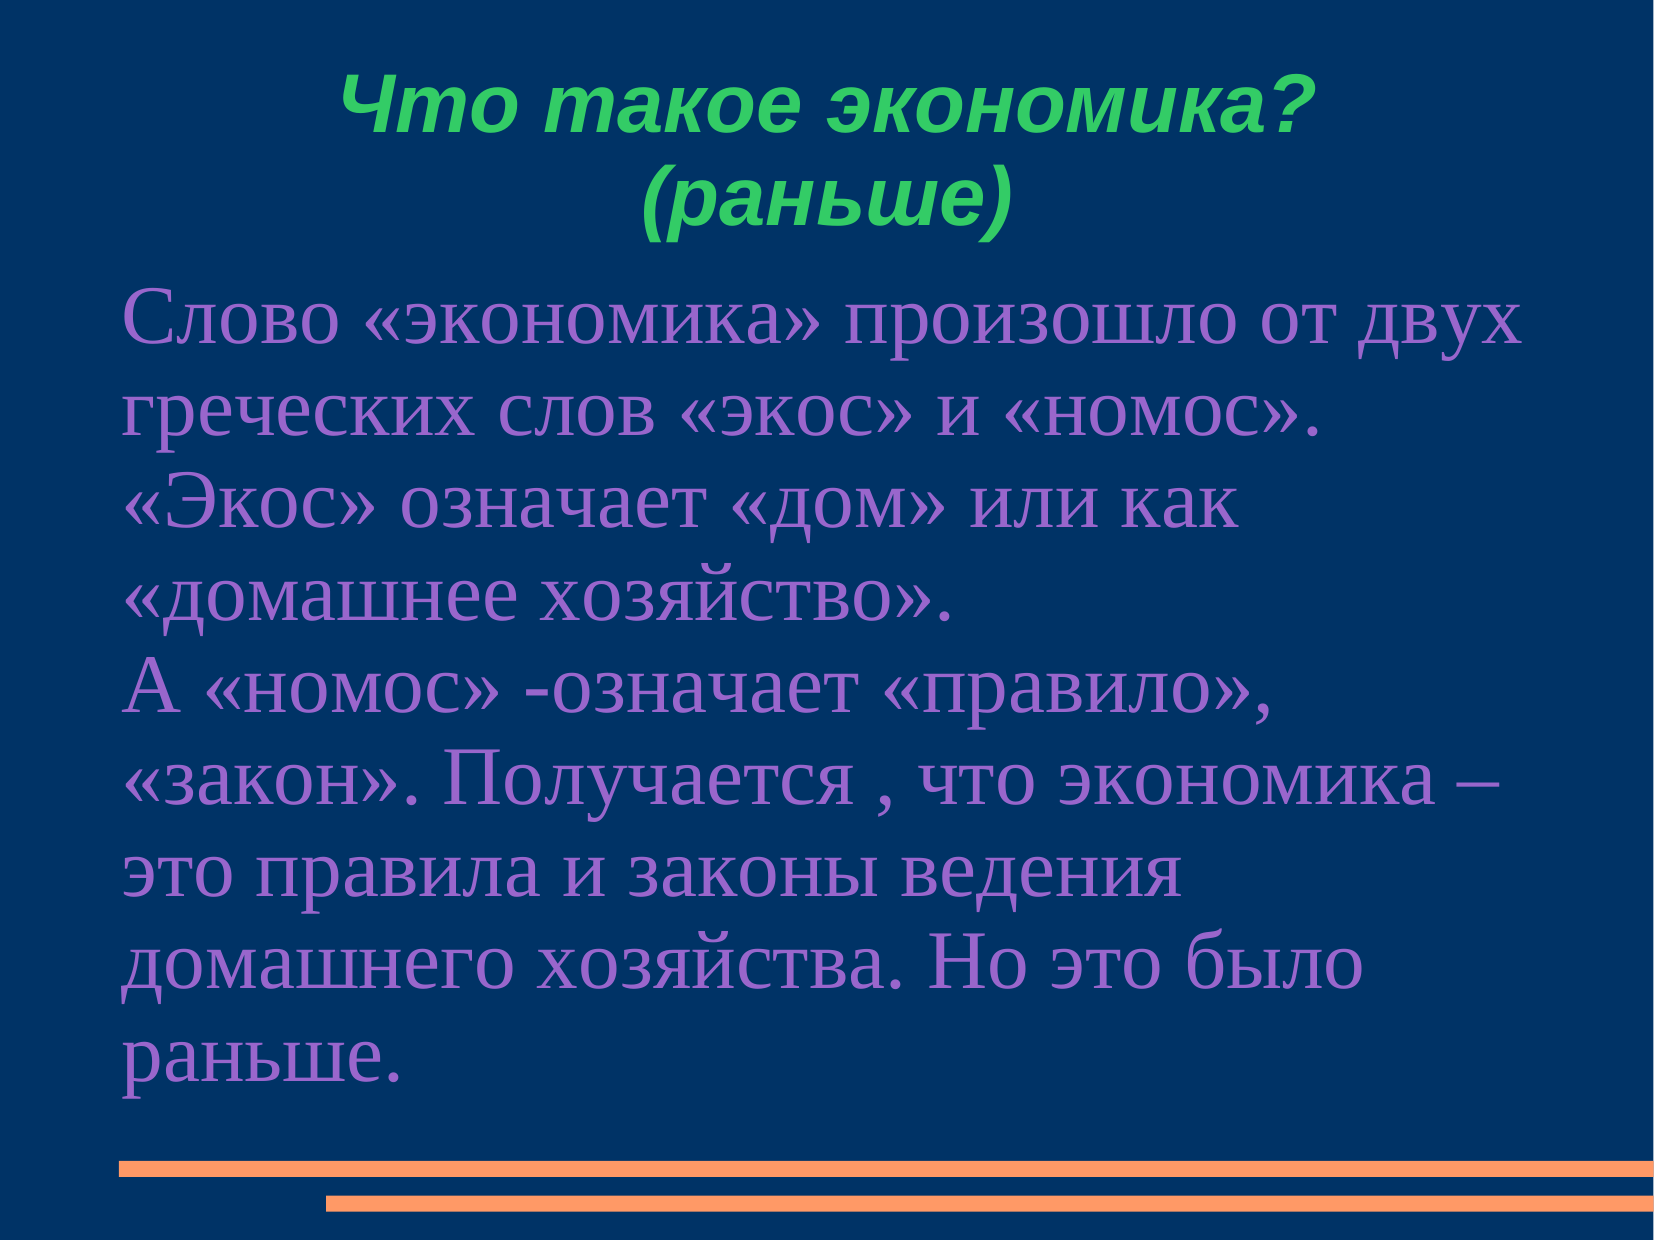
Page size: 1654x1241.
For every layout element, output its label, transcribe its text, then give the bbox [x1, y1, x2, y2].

subtitle Слово «экономика» произошло от двух греческих слов «экос» и «номос». «Экос» означает «дом» или как «домашнее хозяйство». А «номос» -означает «правило», «закон». Получается , что экономика – это правила и законы ведения домашнего хозяйства. Но это было раньше. [121, 236, 1561, 1132]
title Что такое экономика? (раньше) [121, 46, 1534, 236]
